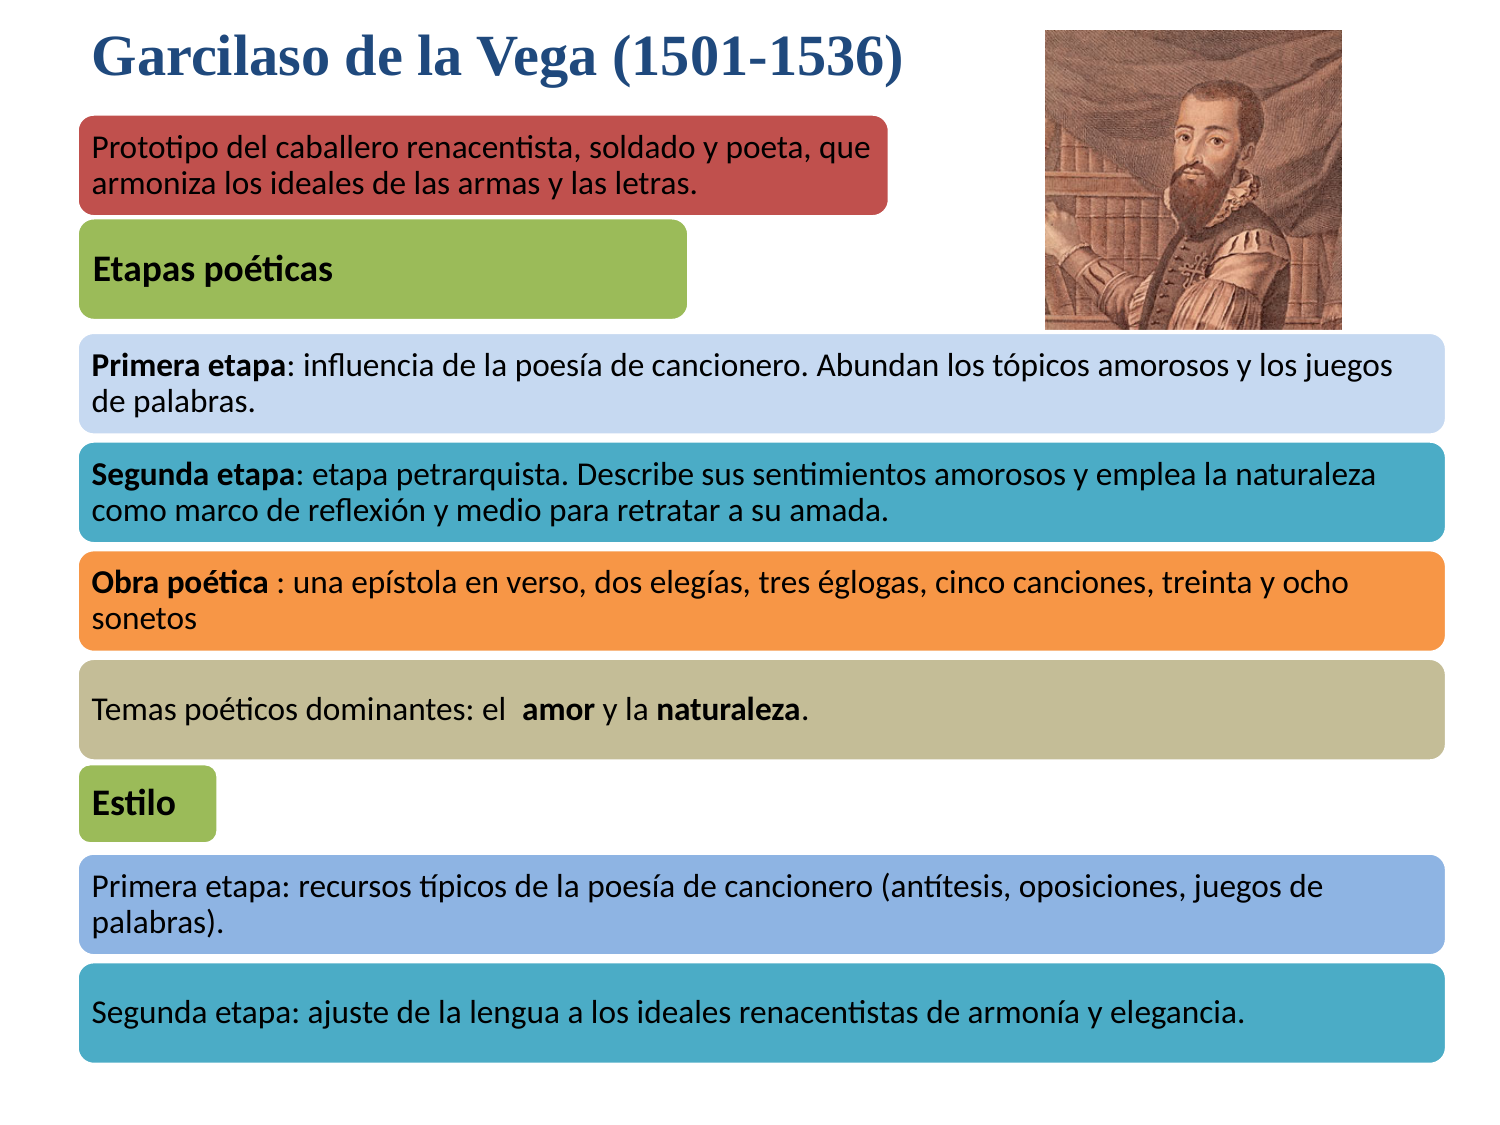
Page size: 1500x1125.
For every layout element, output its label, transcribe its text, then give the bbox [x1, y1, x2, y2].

text_box Primera etapa: influencia de la poesía de cancionero. Abundan los tópicos amorosos y los juegos de palabras. [76, 331, 1447, 436]
text_box Obra poética : una epístola en verso, dos elegías, tres églogas, cinco canciones, treinta y ocho sonetos [76, 549, 1447, 653]
title Garcilaso de la Vega (1501-1536) [76, 0, 987, 104]
text_box Etapas poéticas [76, 217, 690, 321]
text_box Temas poéticos dominantes: el amor y la naturaleza. [76, 657, 1447, 762]
text_box Segunda etapa: ajuste de la lengua a los ideales renacentistas de armonía y elegancia. [76, 961, 1447, 1065]
text_box Estilo [76, 763, 219, 845]
text_box Segunda etapa: etapa petrarquista. Describe sus sentimientos amorosos y emplea la naturaleza como marco de reflexión y medio para retratar a su amada. [76, 440, 1447, 545]
text_box Primera etapa: recursos típicos de la poesía de cancionero (antítesis, oposiciones, juegos de palabras). [76, 852, 1447, 957]
text_box Prototipo del caballero renacentista, soldado y poeta, que armoniza los ideales de las armas y las letras. [76, 113, 890, 218]
picture [1045, 31, 1342, 331]
